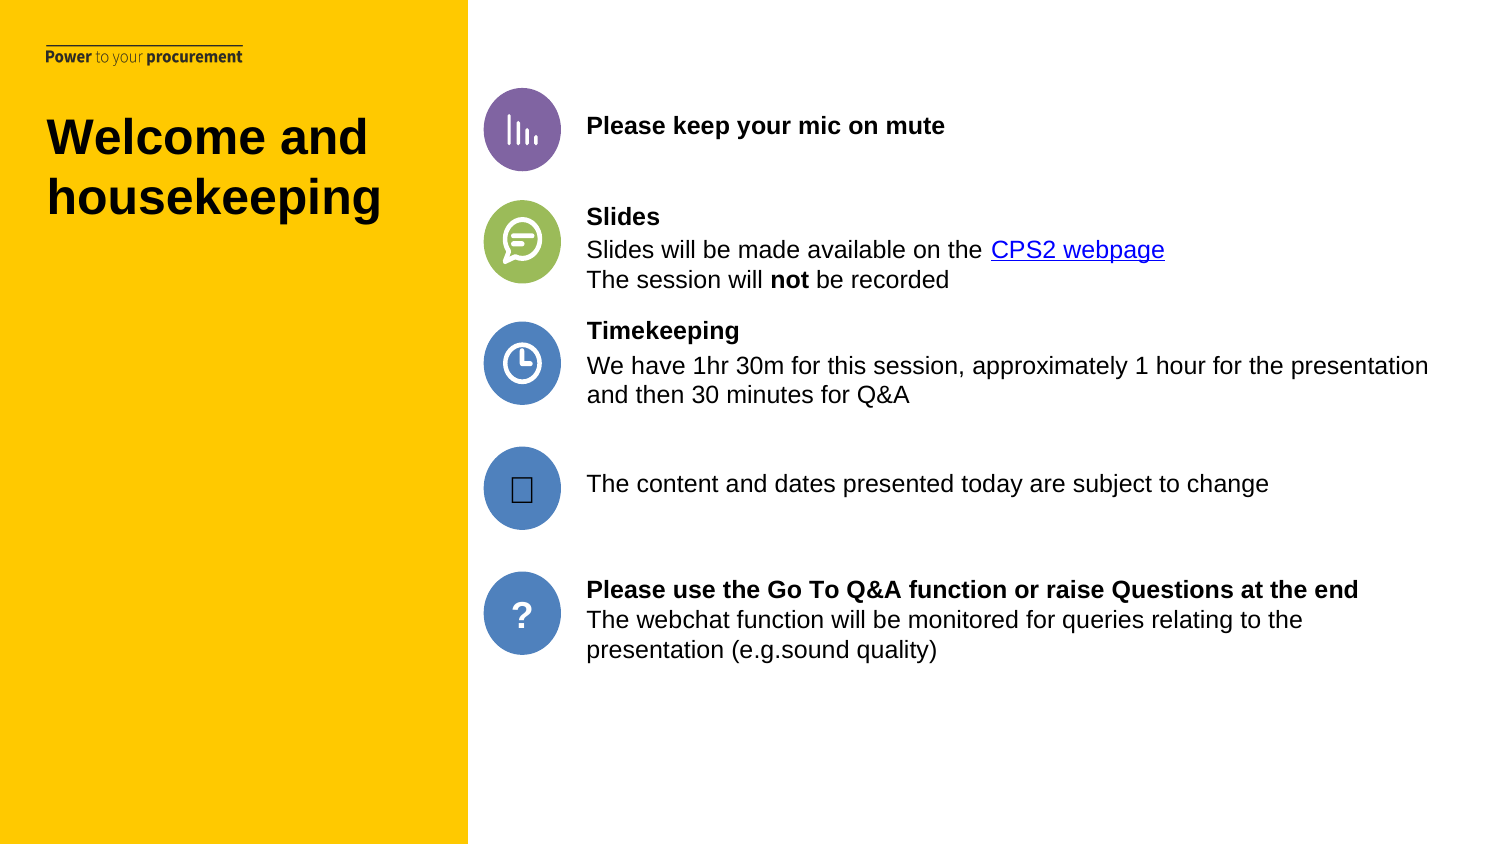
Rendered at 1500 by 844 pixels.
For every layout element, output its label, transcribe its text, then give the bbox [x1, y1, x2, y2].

text_box Timekeeping [582, 312, 979, 347]
title Welcome and housekeeping [46, 104, 443, 209]
text_box Please use the Go To Q&A function or raise Questions at the end The webchat function will be monitored for queries relating to the presentation (e.g.sound quality) [582, 571, 1423, 698]
text_box [483, 321, 561, 405]
text_box Slides [582, 197, 703, 231]
text_box [483, 200, 561, 284]
text_box The content and dates presented today are subject to change [582, 465, 1423, 501]
text_box Please keep your mic on mute [582, 106, 1257, 142]
text_box [483, 87, 561, 172]
text_box Slides will be made available on the CPS2 webpage The session will not be recorded [582, 231, 1500, 296]
text_box We have 1hr 30m for this session, approximately 1 hour for the presentation and then 30 minutes for Q&A [582, 347, 1465, 412]
text_box ❕ [483, 446, 561, 530]
text_box ? [483, 571, 561, 655]
